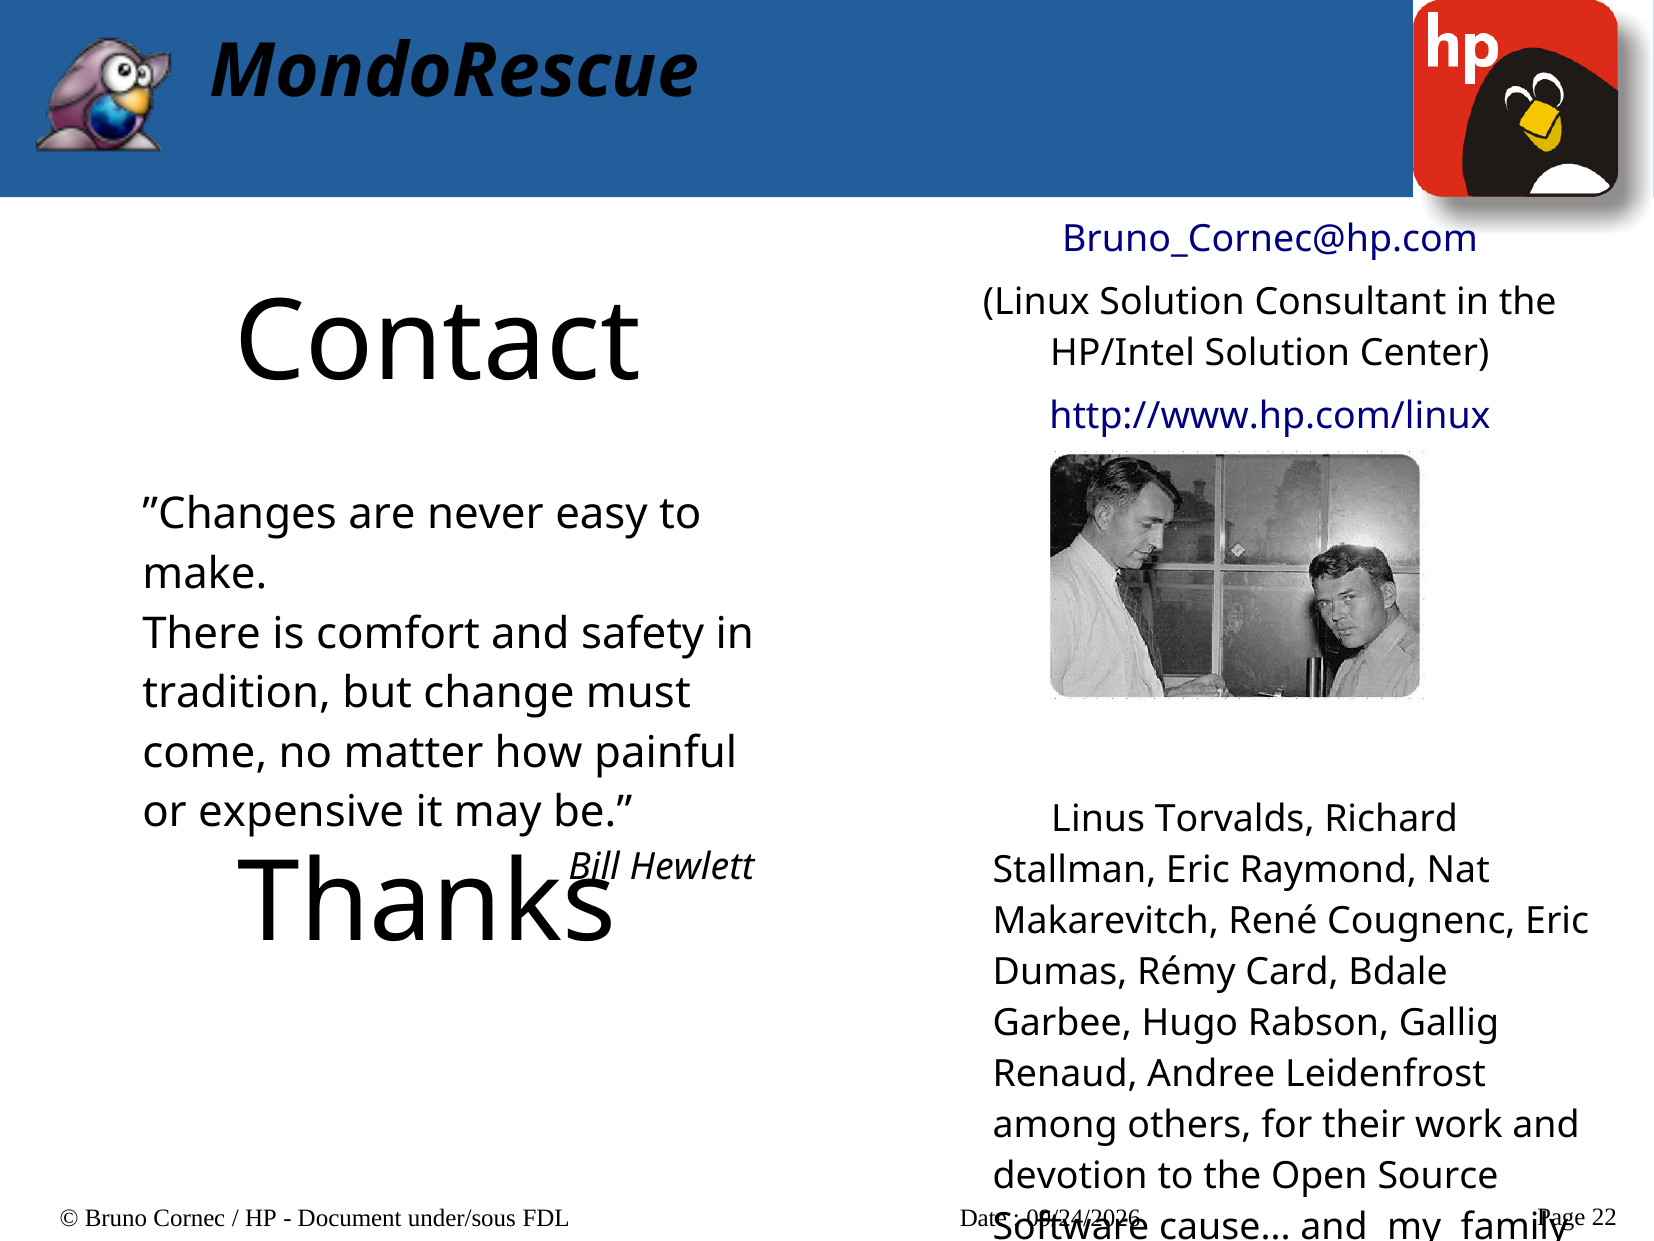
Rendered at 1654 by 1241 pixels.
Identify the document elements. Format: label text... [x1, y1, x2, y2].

list Bruno_Cornec@hp.com (Linux Solution Consultant in the HP/Intel Solution Center) http://www.hp.com/linux Linus Torvalds, Richard Stallman, Eric Raymond, Nat Makarevitch, René Cougnenc, Eric Dumas, Rémy Card, Bdale Garbee, Hugo Rabson, Gallig Renaud, Andree Leidenfrost among others, for their work and devotion to the Open Source Software cause... and my family for his patience :-) [862, 211, 1595, 1189]
text_box Contact [234, 259, 655, 399]
text_box Thanks [237, 820, 635, 961]
picture [1413, 0, 1654, 235]
text_box ”Changes are never easy to make. There is comfort and safety in tradition, but change must come, no matter how painful or expensive it may be.” Bill Hewlett [65, 482, 783, 856]
picture [1043, 450, 1427, 702]
picture [0, 0, 211, 199]
